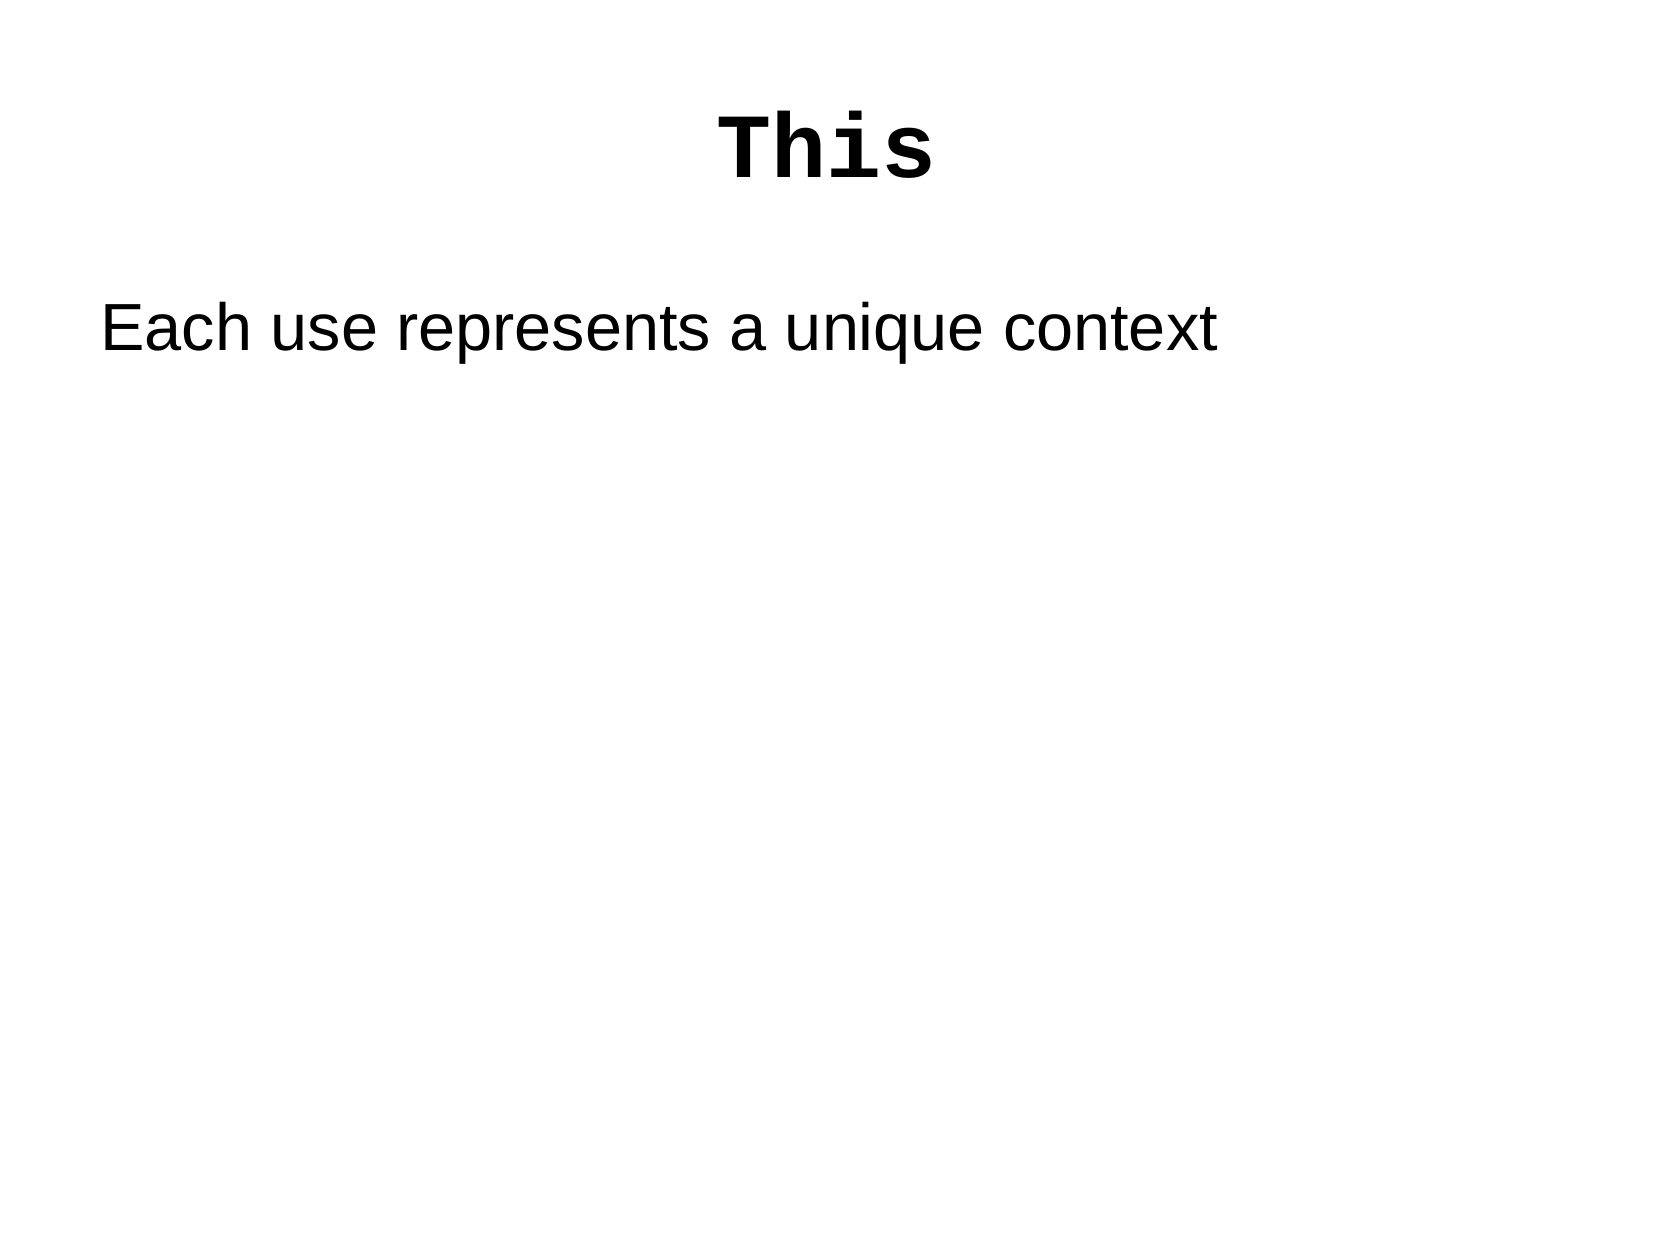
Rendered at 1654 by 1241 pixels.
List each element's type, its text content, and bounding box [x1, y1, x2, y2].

title This [82, 56, 1571, 250]
list Each use represents a unique context [82, 290, 1571, 1094]
